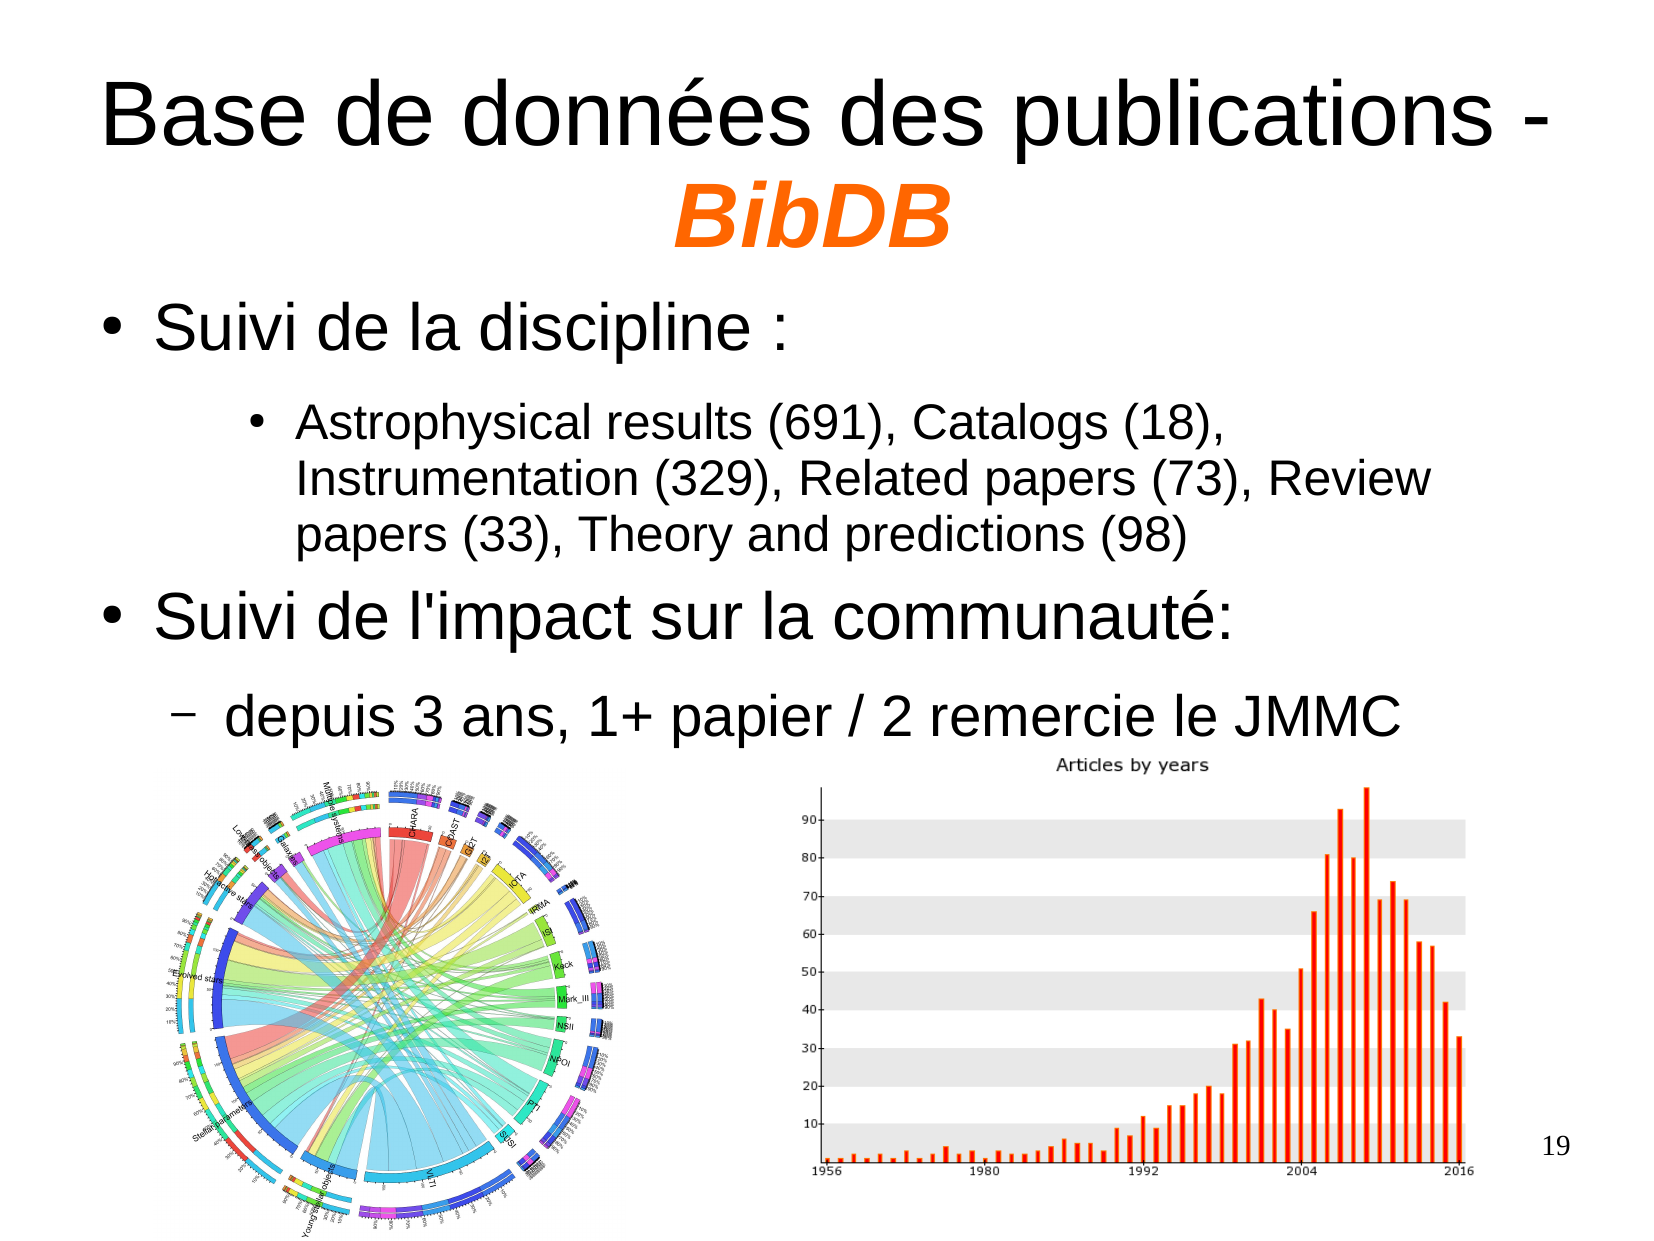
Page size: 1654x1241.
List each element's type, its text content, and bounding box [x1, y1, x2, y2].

picture [153, 768, 626, 1241]
title Base de données des publications - BibDB [82, 61, 1571, 269]
list Suivi de la discipline : Astrophysical results (691), Catalogs (18), Instrumentation (329), Related papers (73), Review papers (33), Theory and predictions (98) Suivi de l'impact sur la communauté: depuis 3 ans, 1+ papier / 2 remercie le JMMC [82, 290, 1571, 1010]
picture [791, 755, 1477, 1186]
